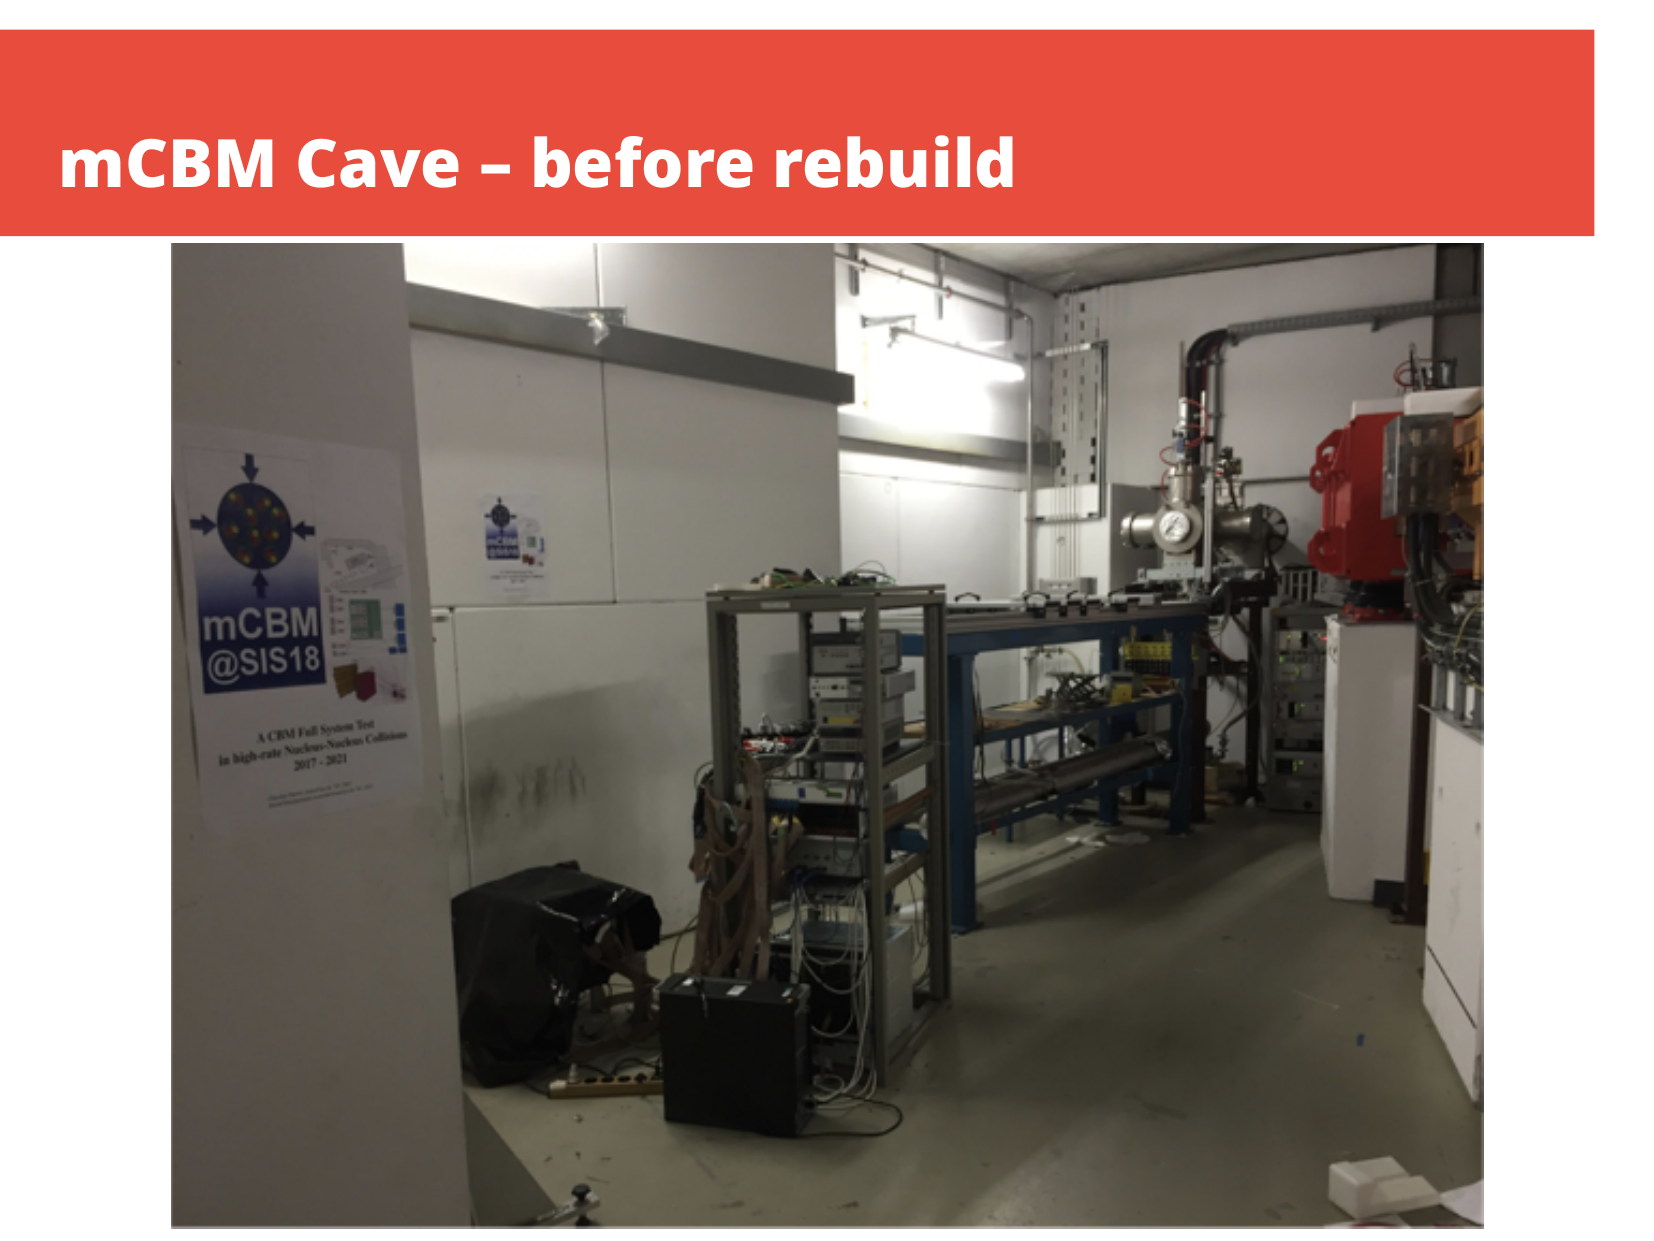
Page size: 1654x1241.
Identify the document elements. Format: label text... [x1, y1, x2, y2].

title mCBM Cave – before rebuild [59, 59, 1595, 207]
picture [171, 243, 1484, 1229]
